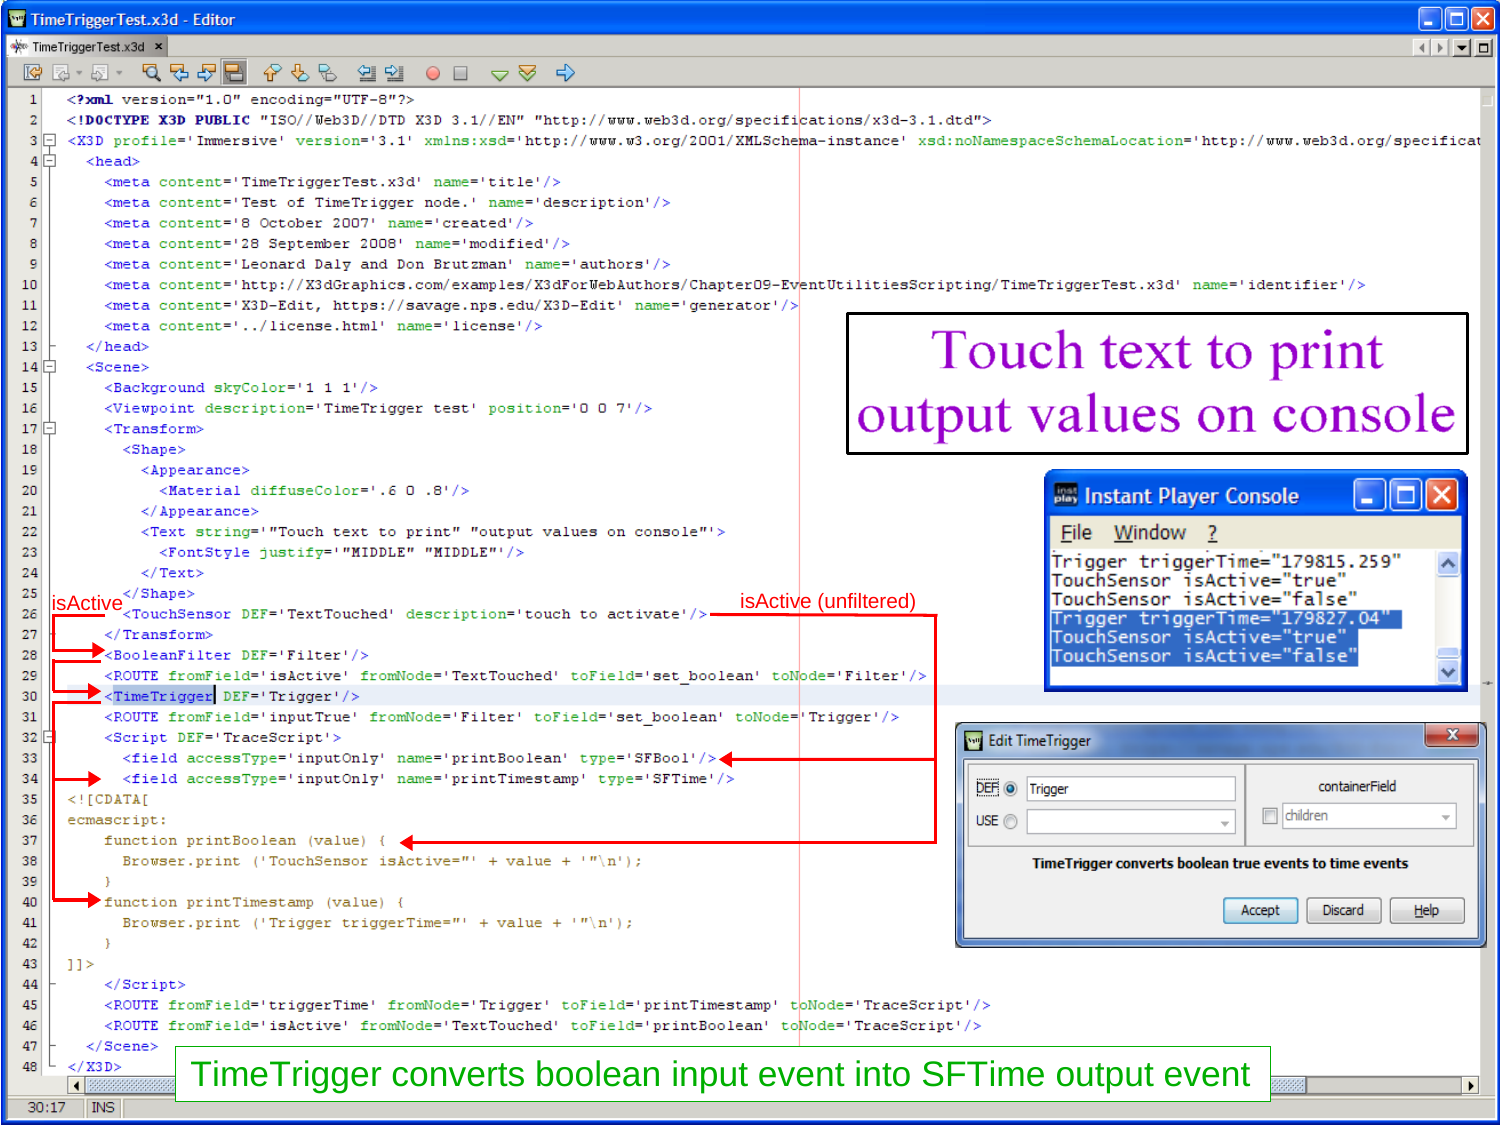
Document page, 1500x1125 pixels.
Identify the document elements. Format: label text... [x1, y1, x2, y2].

picture [1, 0, 1500, 1125]
text_box TimeTrigger converts boolean input event into SFTime output event [175, 1046, 1271, 1102]
text_box isActive [36, 584, 138, 623]
text_box isActive (unfiltered) [725, 582, 932, 620]
